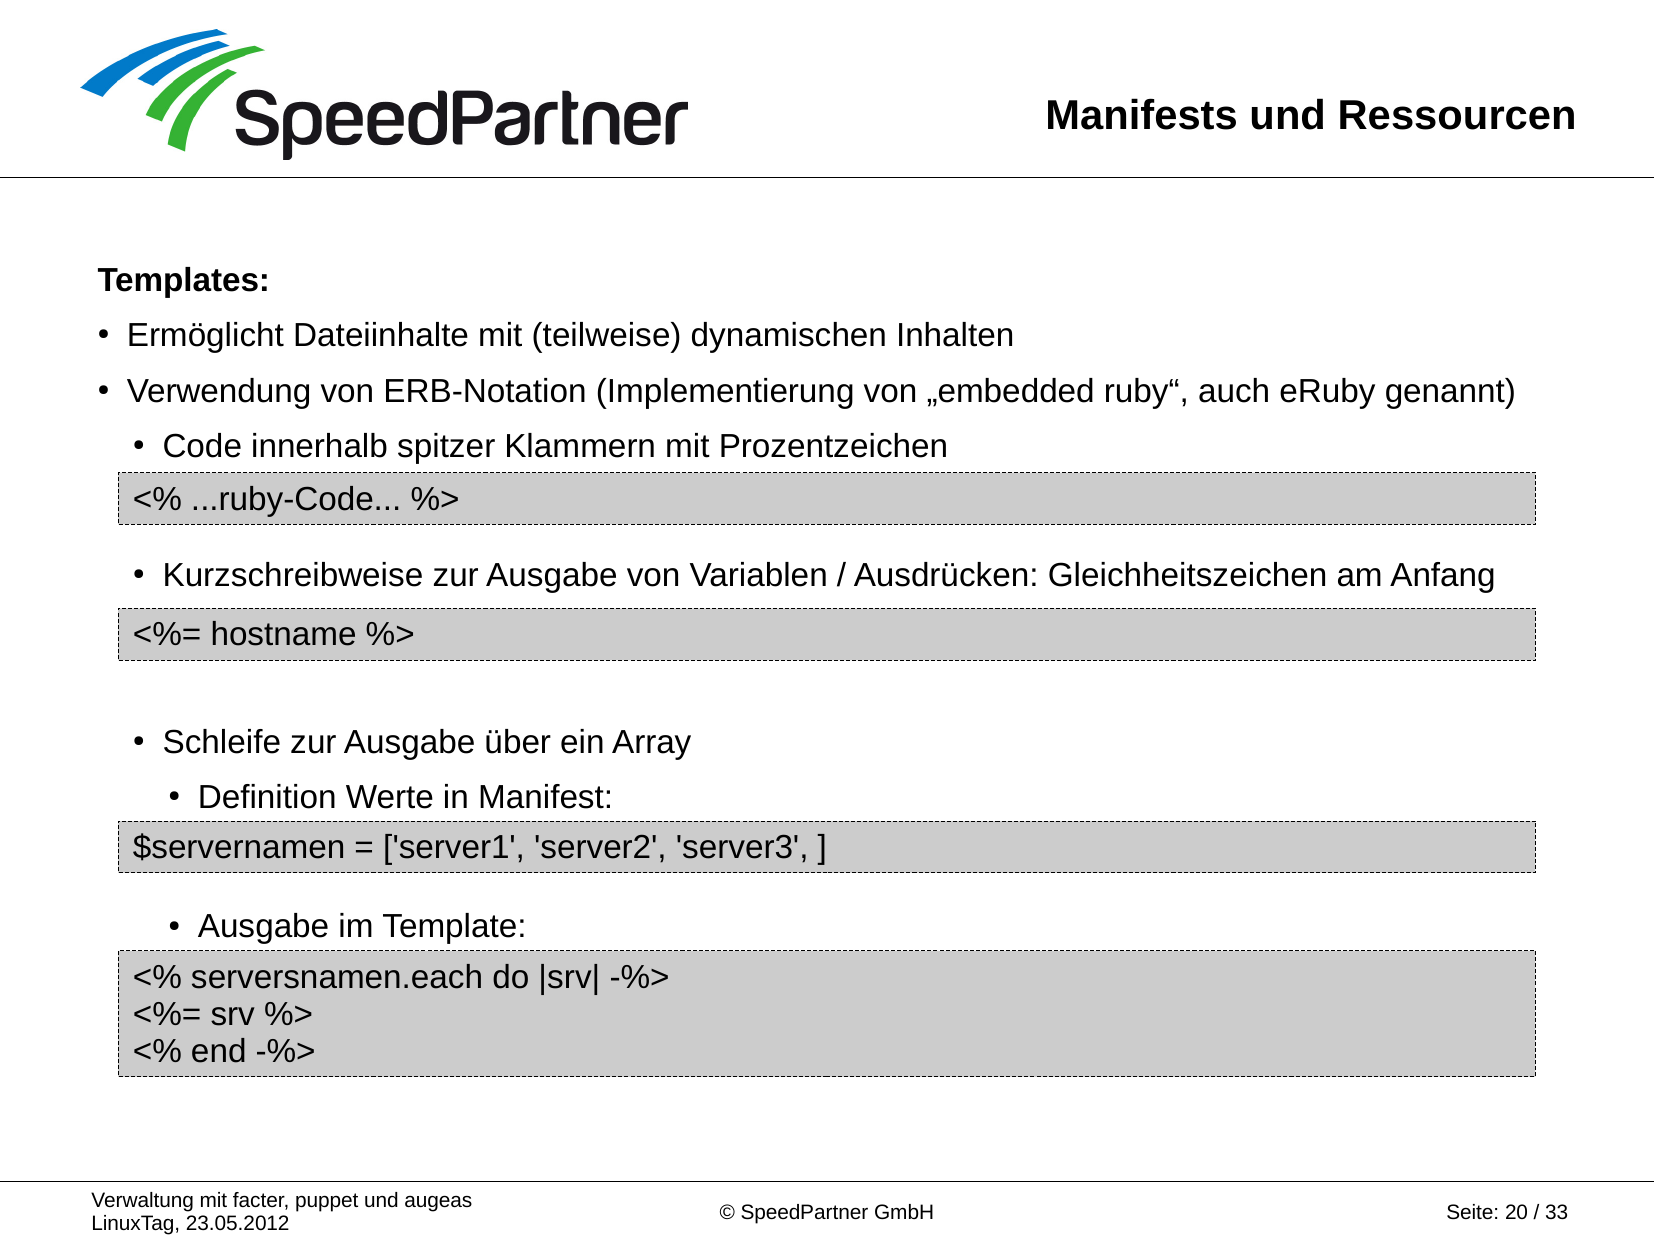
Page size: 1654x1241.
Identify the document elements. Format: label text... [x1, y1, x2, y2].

text_box Templates: Ermöglicht Dateiinhalte mit (teilweise) dynamischen Inhalten Verwendung von ERB-Notation (Implementierung von „embedded ruby“, auch eRuby genannt) Code innerhalb spitzer Klammern mit Prozentzeichen Kurzschreibweise zur Ausgabe von Variablen / Ausdrücken: Gleichheitszeichen am Anfang Schleife zur Ausgabe über ein Array Definition Werte in Manifest: Ausgabe im Template: [82, 253, 1565, 1177]
text_box <% serversnamen.each do |srv| -%> <%= srv %> <% end -%> [118, 950, 1536, 1077]
text_box <%= hostname %> [118, 608, 1536, 661]
title Manifests und Ressourcen [590, 70, 1577, 160]
picture [80, 29, 688, 160]
text_box <% ...ruby-Code... %> [118, 472, 1536, 525]
text_box $servernamen = ['server1', 'server2', 'server3', ] [118, 821, 1536, 873]
